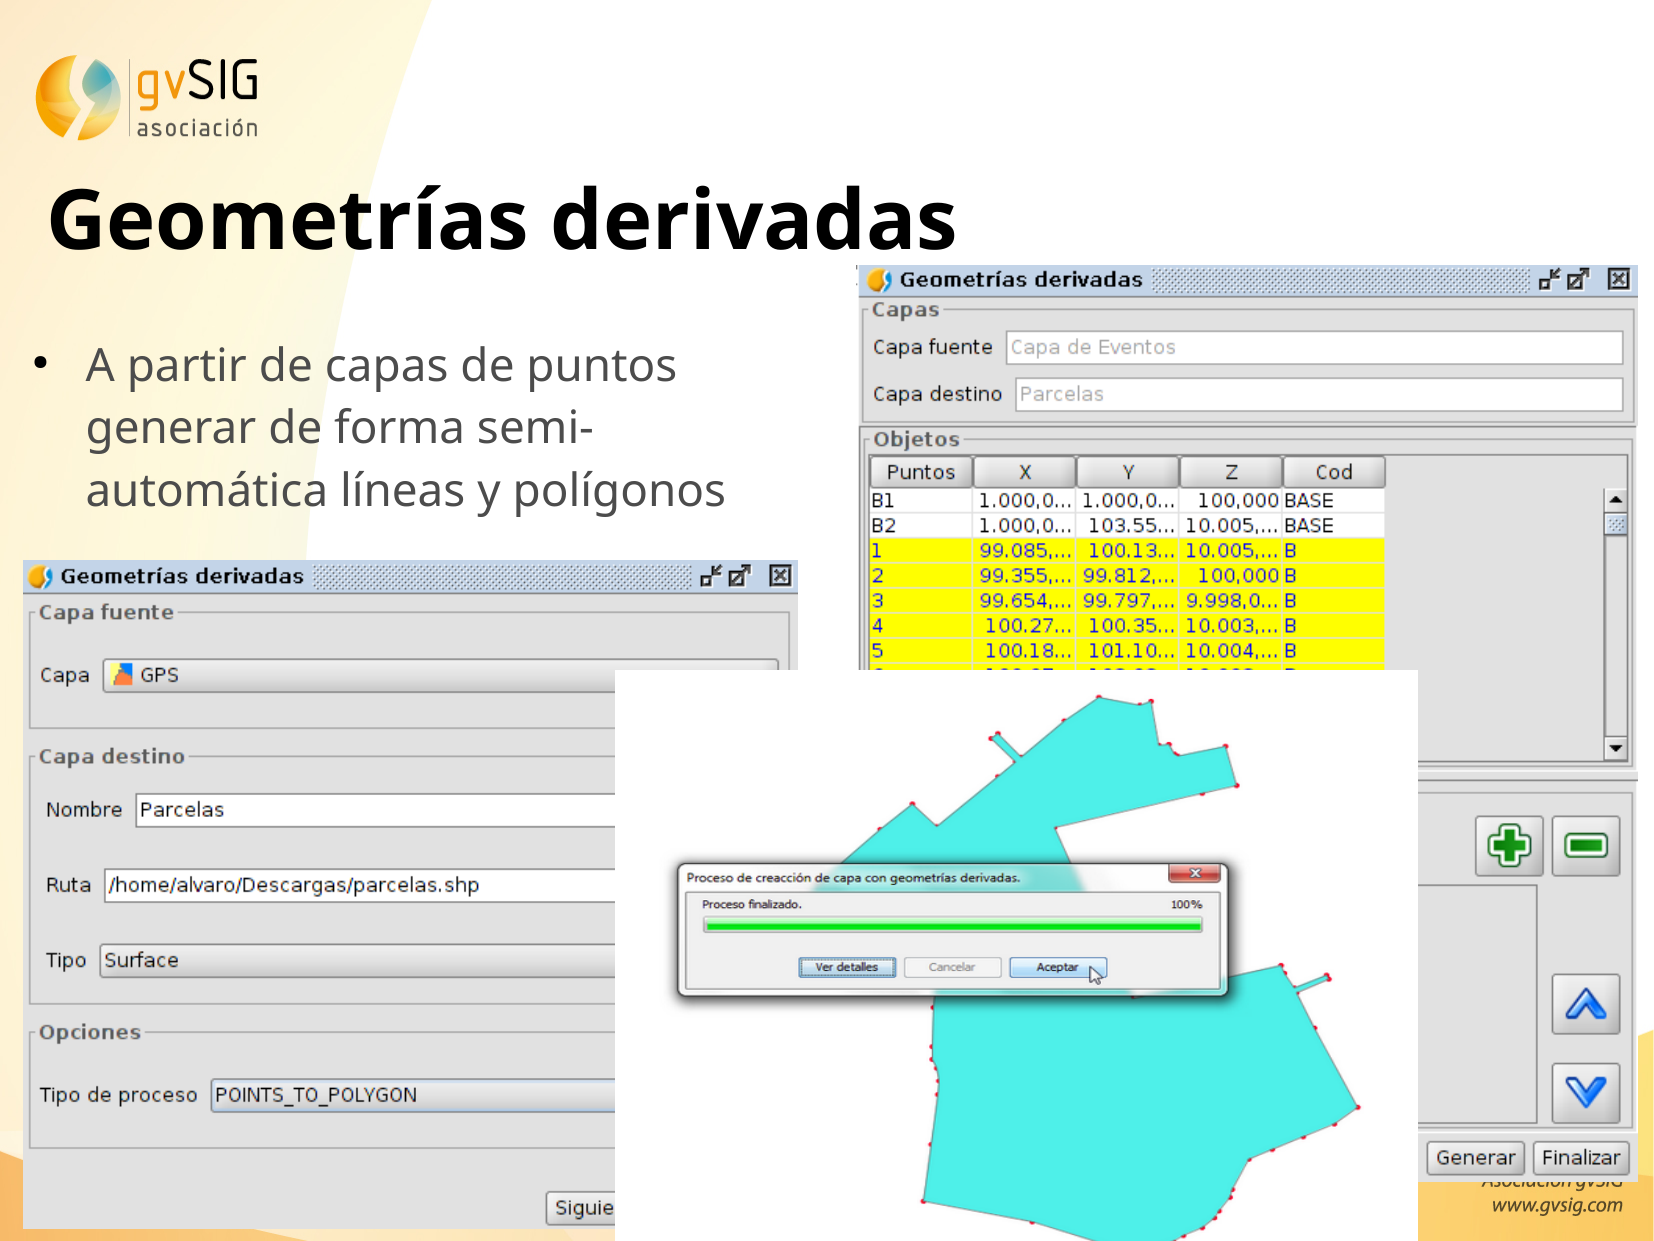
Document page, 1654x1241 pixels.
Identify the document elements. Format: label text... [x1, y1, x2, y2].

text_box A partir de capas de puntos generar de forma semi-automática líneas y polígonos [0, 324, 798, 739]
title Geometrías derivadas [46, 170, 1534, 265]
picture [0, 0, 1654, 1241]
